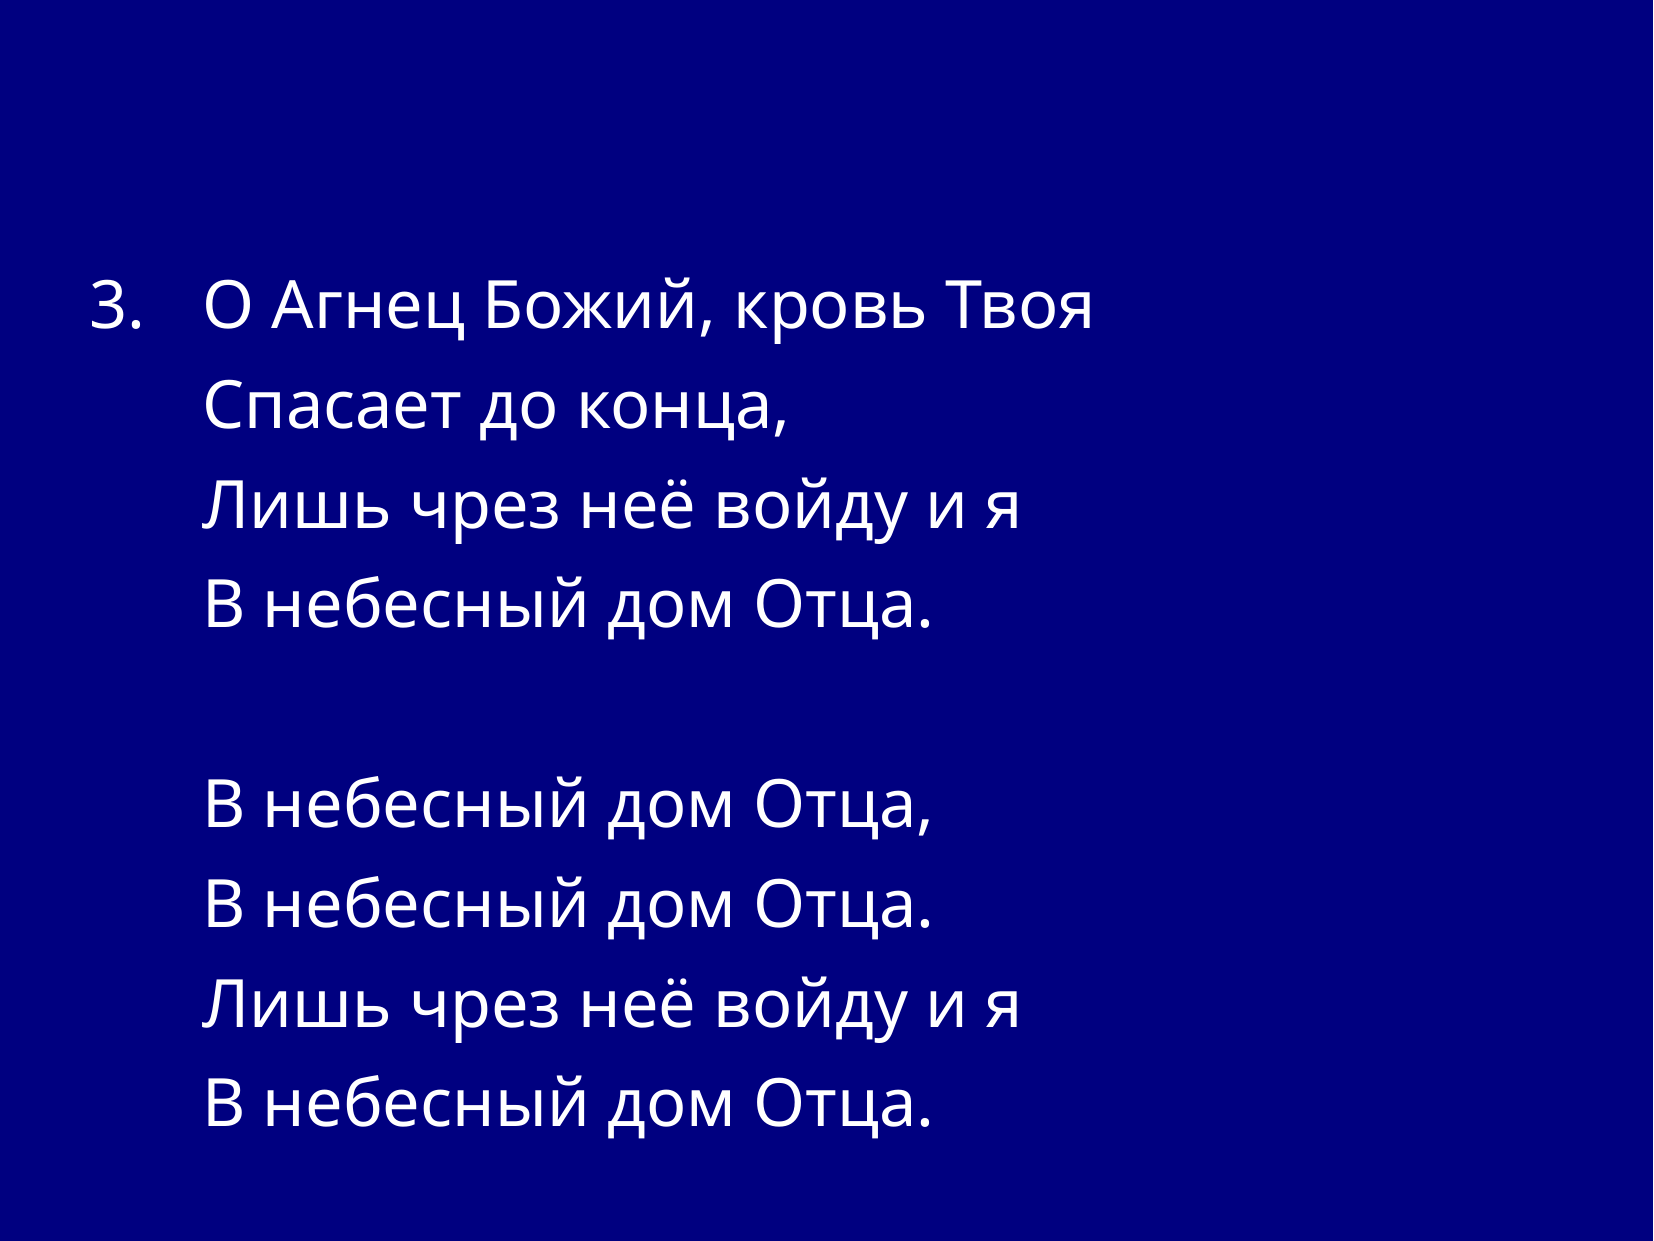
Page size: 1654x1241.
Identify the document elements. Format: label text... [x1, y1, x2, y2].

text_box 3. О Агнец Божий, кровь Твоя Спасает до конца, Лишь чрез неё войду и я В небесный дом Отца. В небесный дом Отца, В небесный дом Отца. Лишь чрез неё войду и я В небесный дом Отца. [75, 150, 1576, 1163]
